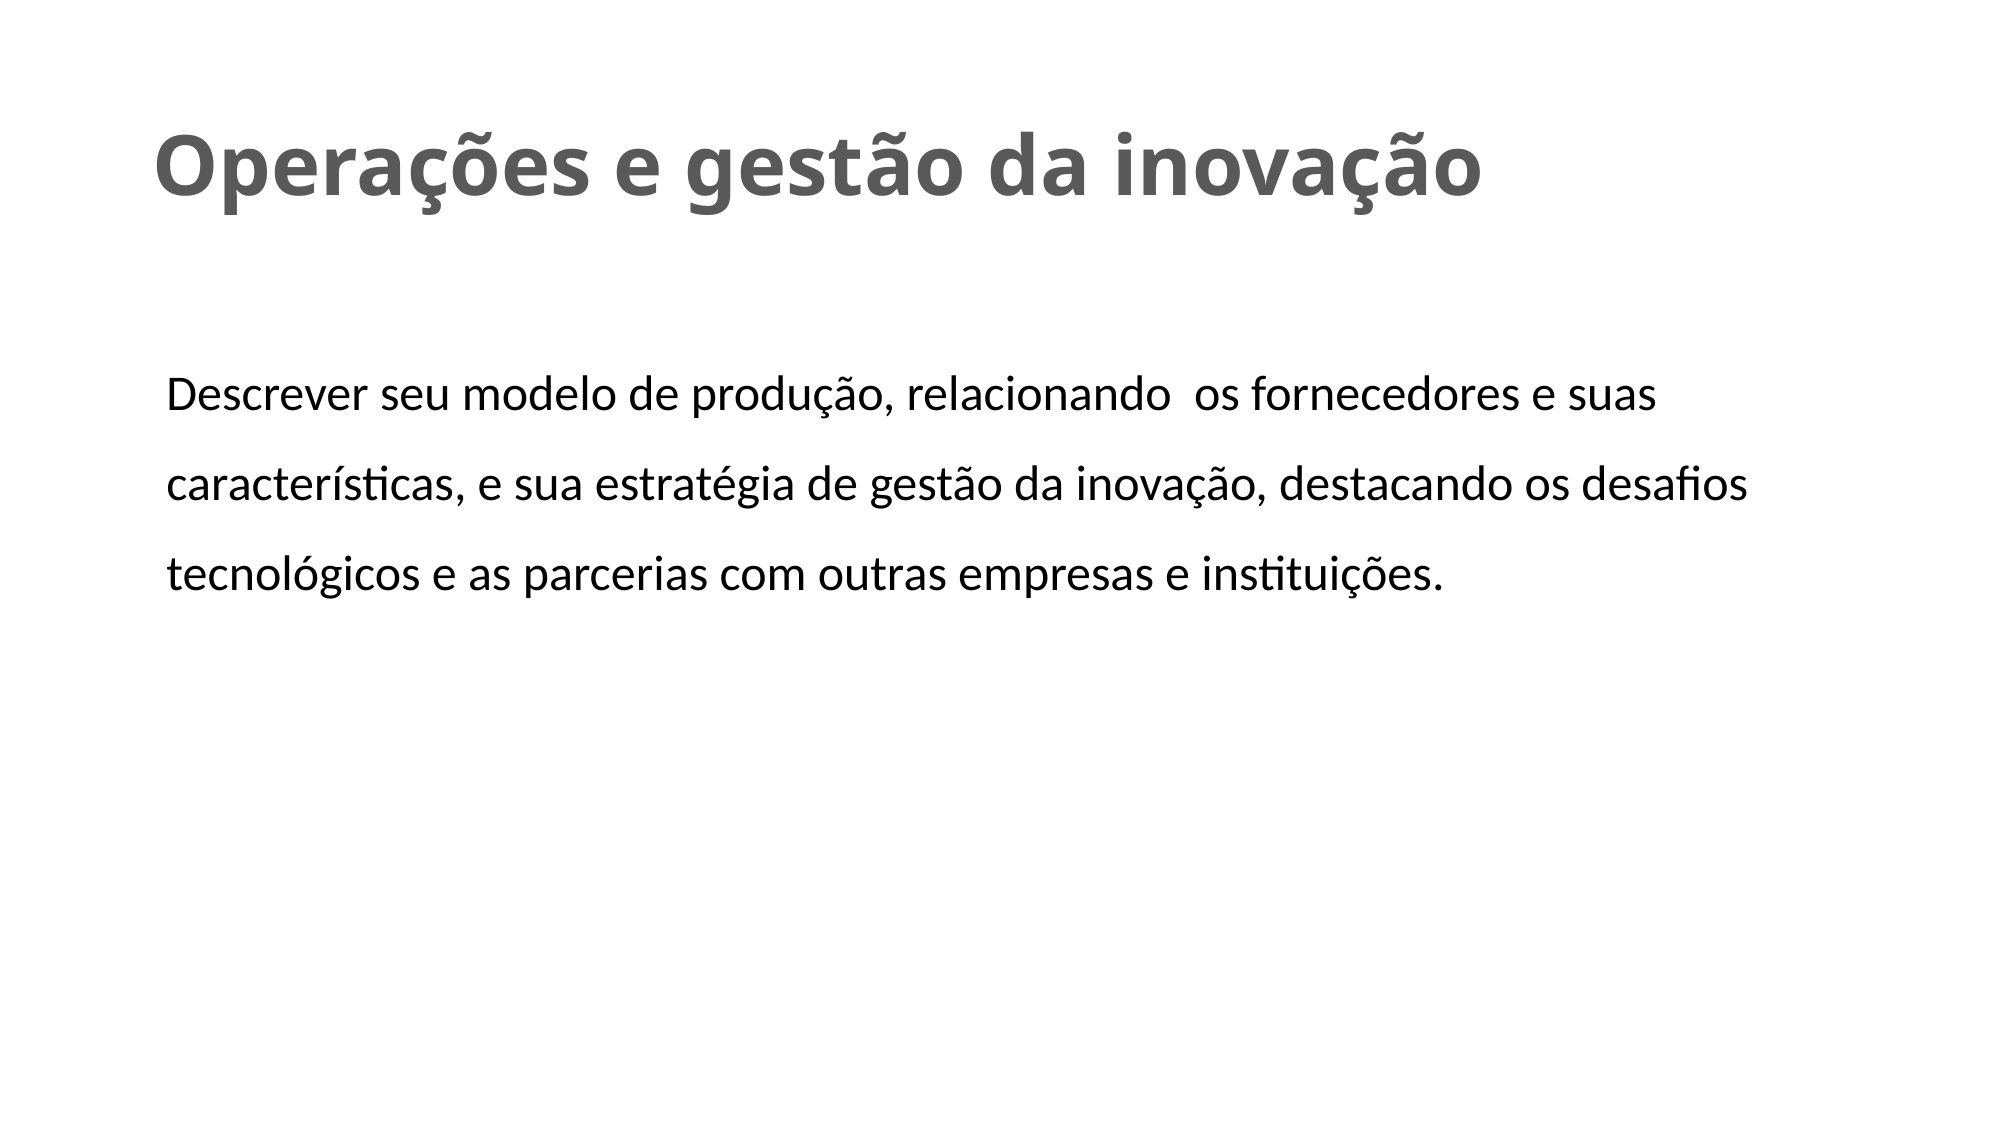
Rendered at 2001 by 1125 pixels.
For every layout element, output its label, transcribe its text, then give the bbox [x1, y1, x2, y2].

title Operações e gestão da inovação [137, 59, 1863, 278]
list Descrever seu modelo de produção, relacionando os fornecedores e suas características, e sua estratégia de gestão da inovação, destacando os desafios tecnológicos e as parcerias com outras empresas e instituições. [151, 322, 1877, 1037]
